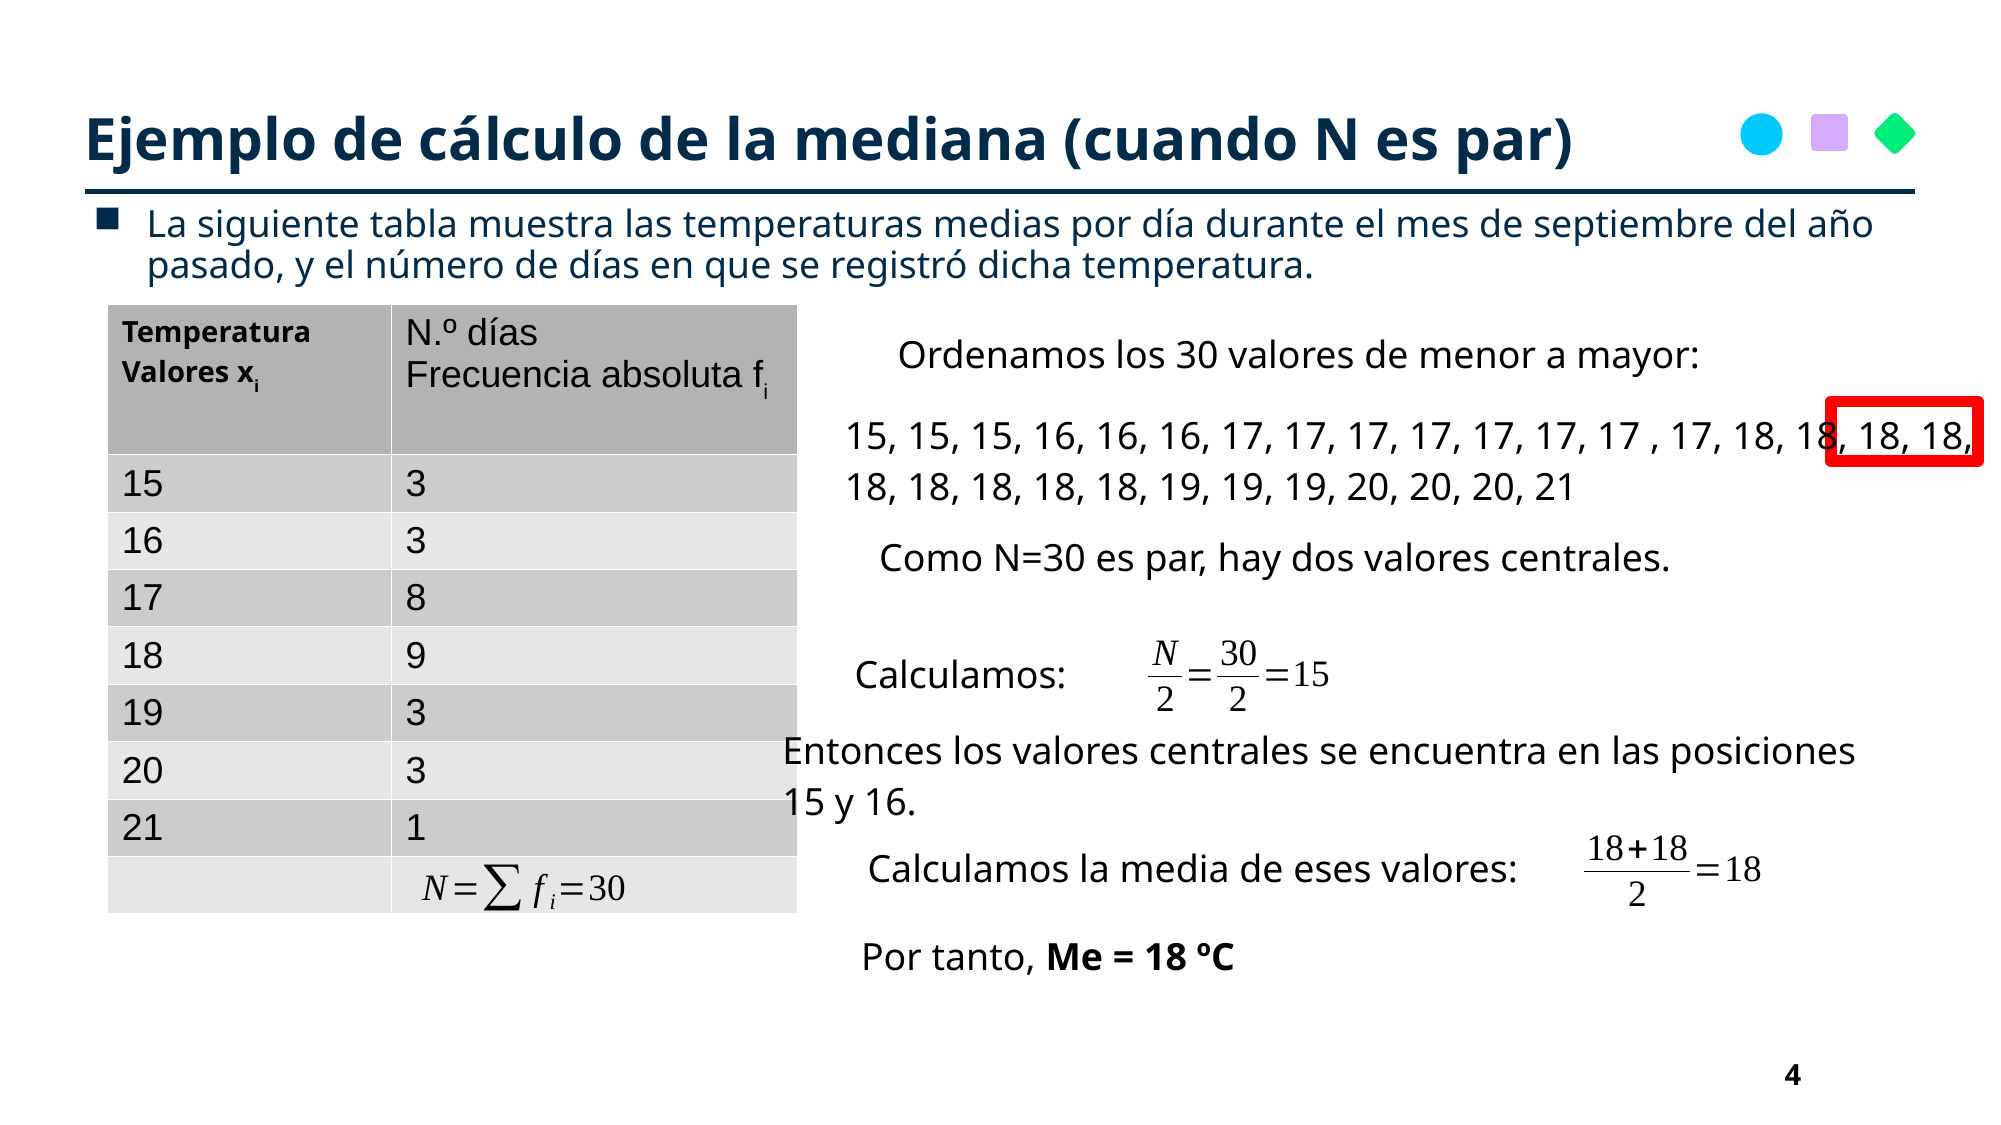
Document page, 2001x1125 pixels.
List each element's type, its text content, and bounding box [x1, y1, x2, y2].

table_cell [392, 857, 797, 913]
table_cell 8 [392, 570, 797, 626]
table_cell 18 [108, 627, 391, 684]
table_cell 1 [392, 800, 797, 856]
table_cell 21 [108, 800, 391, 856]
table_cell 16 [108, 513, 391, 569]
list La siguiente tabla muestra las temperaturas medias por día durante el mes de septiembre del año pasado, y el número de días en que se registró dicha temperatura. [60, 197, 1892, 316]
table_cell 3 [392, 742, 744, 799]
text_box Ordenamos los 30 valores de menor a mayor: [826, 325, 1772, 366]
text_box Como N=30 es par, hay dos valores centrales. [803, 484, 1749, 630]
text_box Calculamos la media de eses valores: [809, 821, 1577, 916]
chart [413, 861, 633, 914]
text_box Calculamos: [832, 634, 1099, 715]
table_cell 9 [392, 627, 797, 684]
chart [1140, 631, 1337, 702]
table_cell 15 [108, 455, 391, 512]
table_cell 3 [392, 685, 797, 741]
table_cell 3 [392, 455, 797, 512]
text_box 15, 15, 15, 16, 16, 16, 17, 17, 17, 17, 17, 17, 17 , 17, 18, 18, 18, 18, 18, 18, 18, 18, 18, 19, 19, 19, 20, 20, 20, 21 [818, 366, 2000, 556]
table_cell 19 [108, 685, 391, 741]
text_box Entonces los valores centrales se encuentra en las posiciones 15 y 16. [744, 702, 1896, 849]
table_cell 20 [108, 742, 391, 799]
text_box Por tanto, Me = 18 ºC [761, 903, 1300, 1010]
title Ejemplo de cálculo de la mediana (cuando N es par) [84, 13, 1601, 178]
chart [1577, 826, 1768, 916]
table_cell 3 [392, 513, 797, 569]
table_header N.º días Frecuencia absoluta fi [392, 305, 797, 454]
table_header Temperatura Valores xi [108, 305, 391, 454]
table_cell [108, 857, 391, 913]
table_cell 17 [108, 570, 391, 626]
